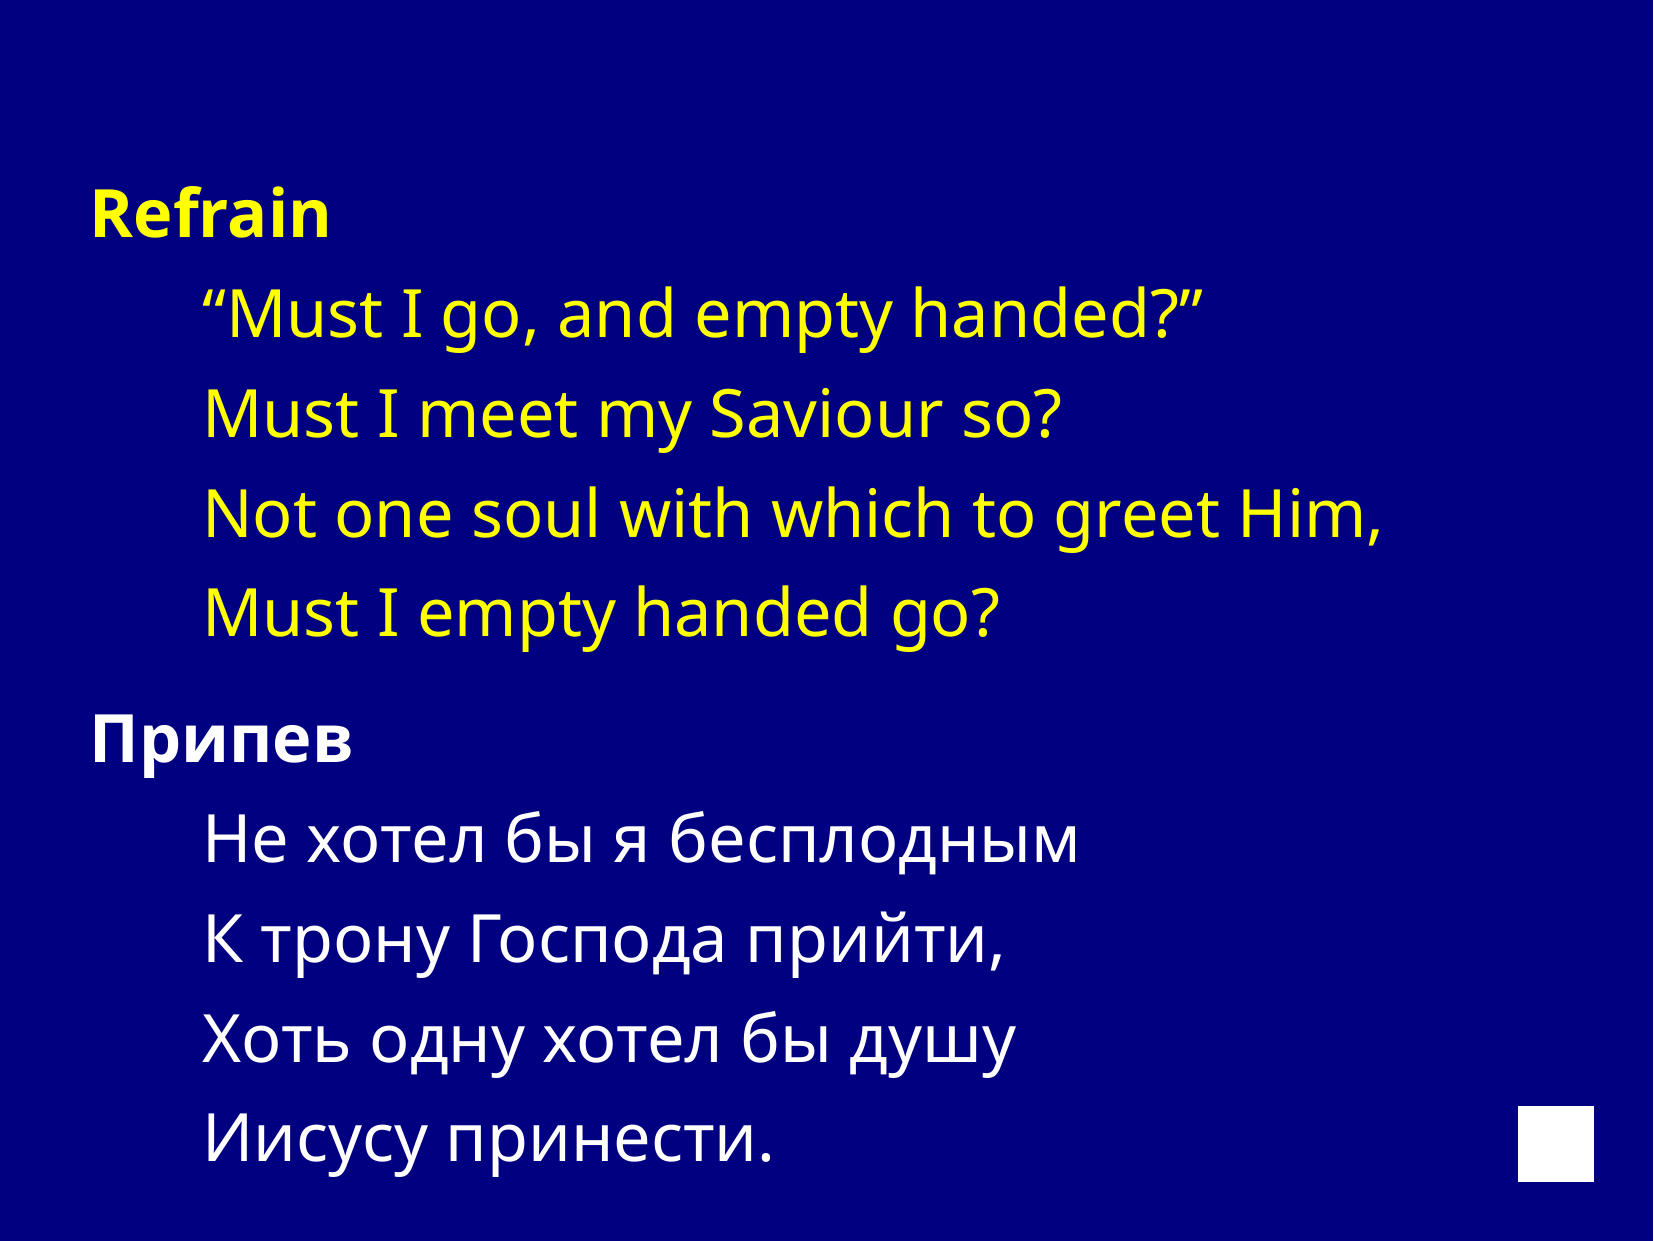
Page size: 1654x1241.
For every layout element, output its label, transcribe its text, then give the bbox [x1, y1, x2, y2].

text_box [1518, 1106, 1594, 1182]
text_box Припев Не хотел бы я бесплодным К трону Господа прийти, Хоть одну хотел бы душу Иисусу принести. [75, 675, 1576, 1163]
text_box Refrain “Must I go, and empty handed?” Must I meet my Saviour so? Not one soul with which to greet Him, Must I empty handed go? [75, 150, 1576, 638]
